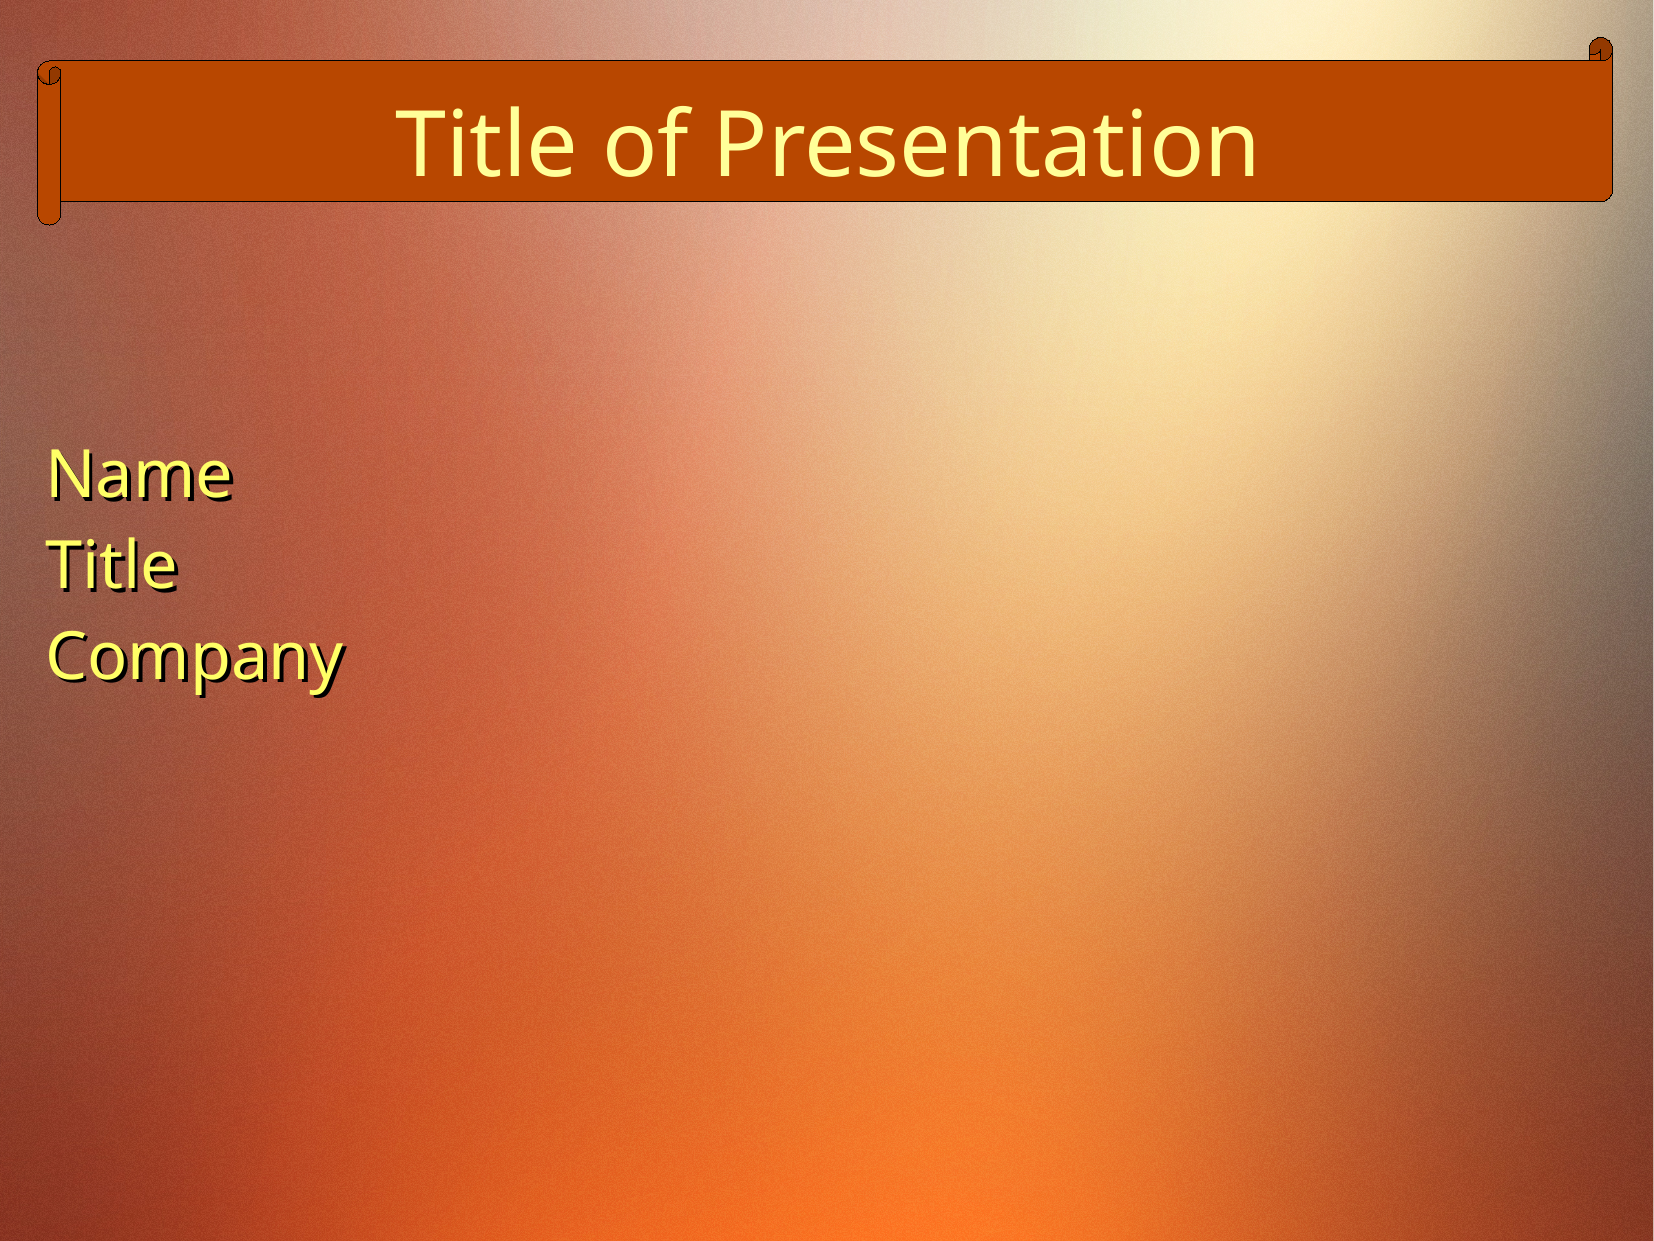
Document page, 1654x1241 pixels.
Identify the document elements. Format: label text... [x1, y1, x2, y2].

subtitle Name Title Company [45, 37, 1613, 1088]
picture [0, 0, 1654, 1241]
